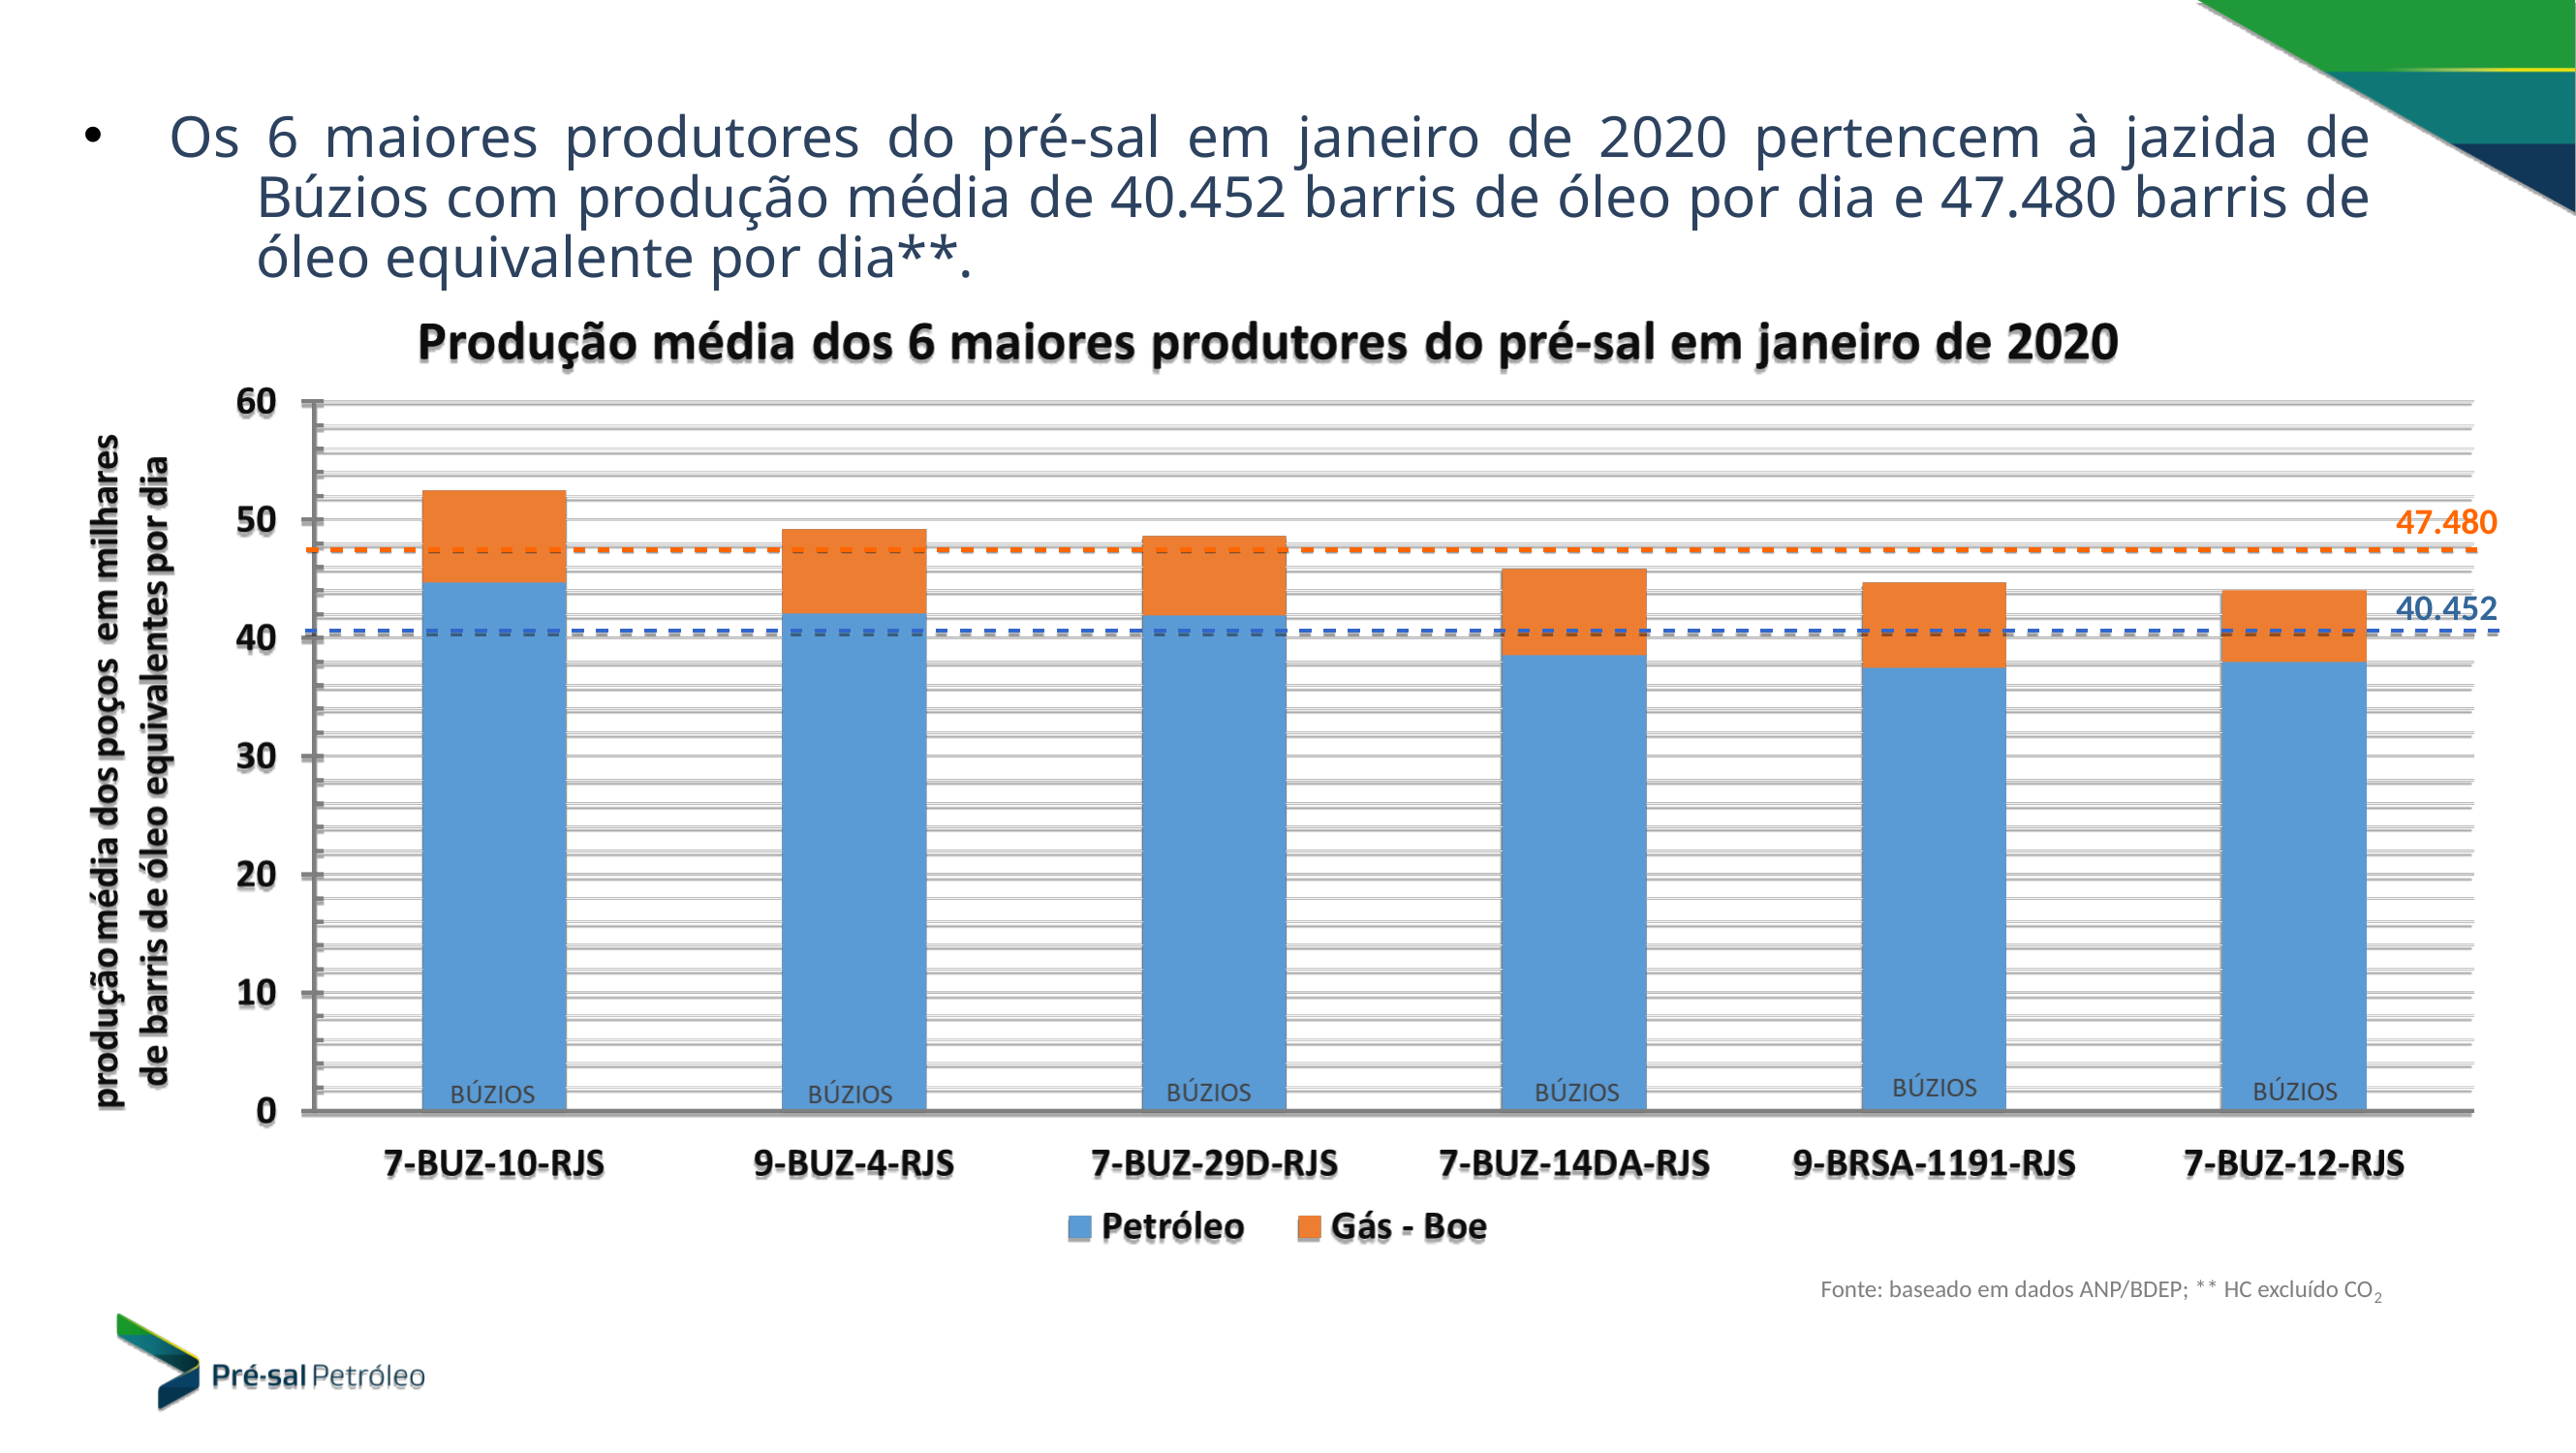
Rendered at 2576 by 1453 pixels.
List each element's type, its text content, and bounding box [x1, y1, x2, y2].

text_box 47.480 [2381, 490, 2524, 550]
picture [13, 289, 2524, 1277]
text_box Fonte: baseado em dados ANP/BDEP; ** HC excluído CO2 [1806, 1265, 2407, 1311]
text_box 40.452 [2381, 576, 2524, 636]
text_box Os 6 maiores produtores do pré-sal em janeiro de 2020 pertencem à jazida de Búzios com produção média de 40.452 barris de óleo por dia e 47.480 barris de óleo equivalente por dia**. [68, 100, 2387, 289]
